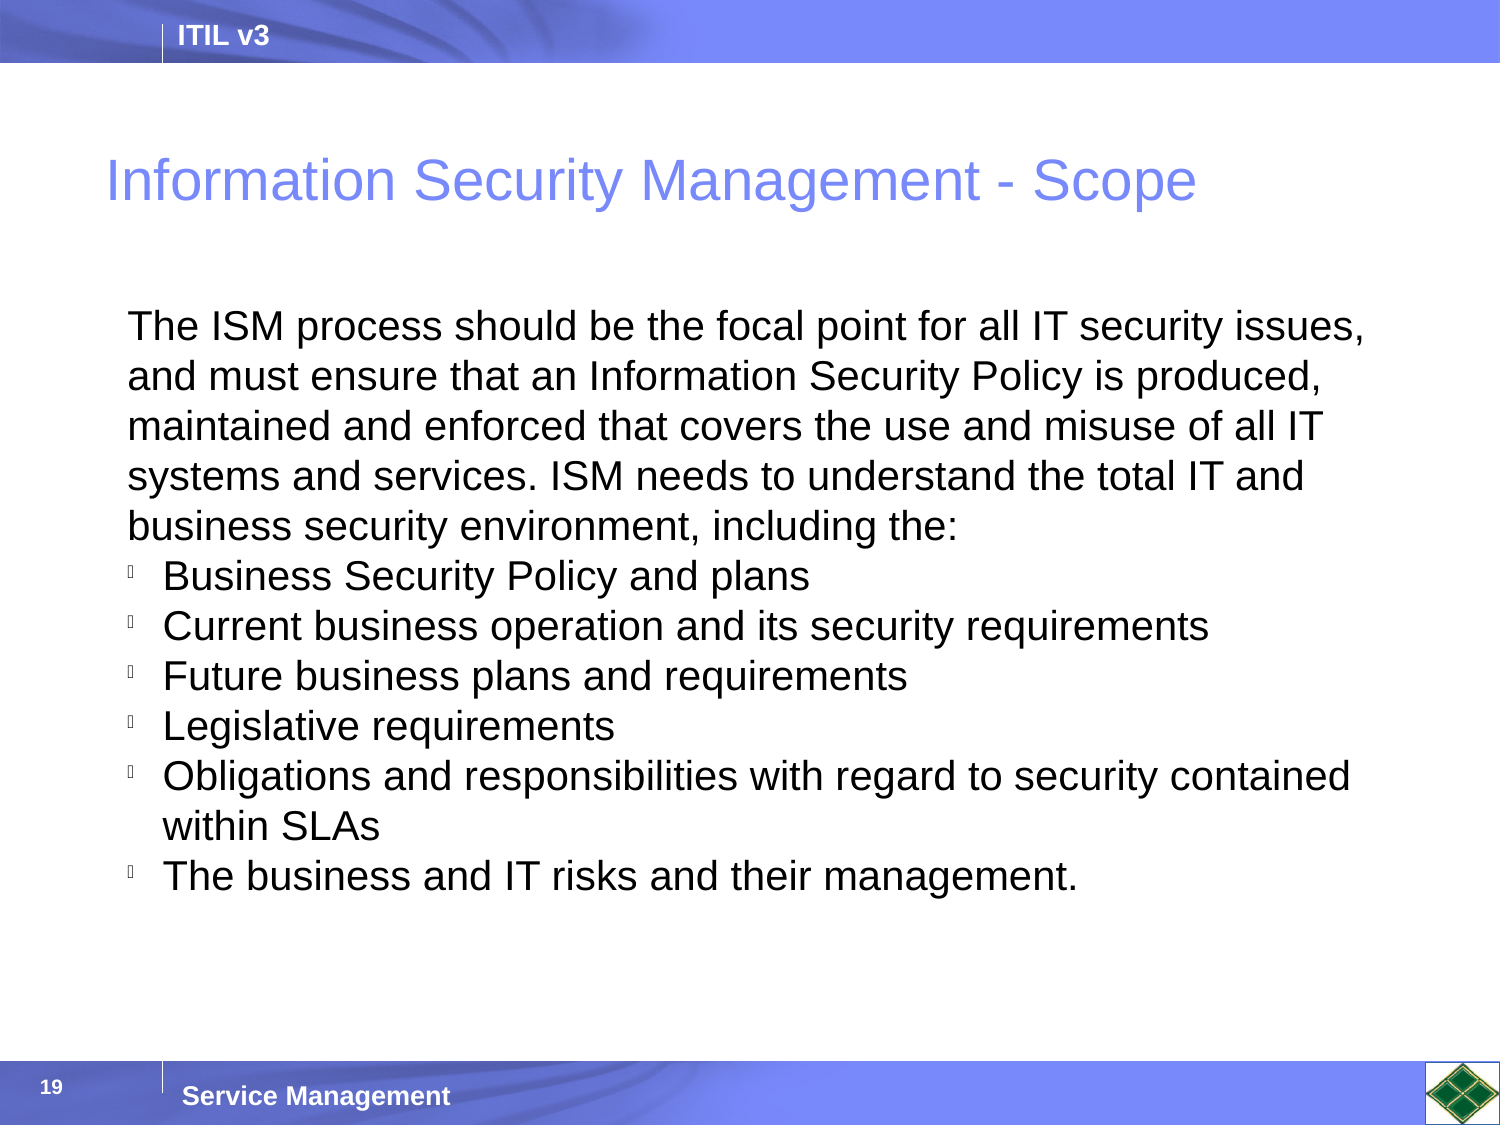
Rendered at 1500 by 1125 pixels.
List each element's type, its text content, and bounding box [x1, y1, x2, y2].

picture [0, 0, 1500, 63]
text_box Information Security Management - Scope [90, 121, 1443, 221]
text_box <číslo> [25, 1066, 191, 1119]
picture [0, 1061, 1500, 1125]
picture [1426, 1063, 1499, 1124]
text_box The ISM process should be the focal point for all IT security issues, and must ensure that an Information Security Policy is produced, maintained and enforced that covers the use and misuse of all IT systems and services. ISM needs to understand the total IT and business security environment, including the: Business Security Policy and plans Current business operation and its security requirements Future business plans and requirements Legislative requirements Obligations and responsibilities with regard to security contained within SLAs The business and IT risks and their management. [112, 291, 1388, 932]
